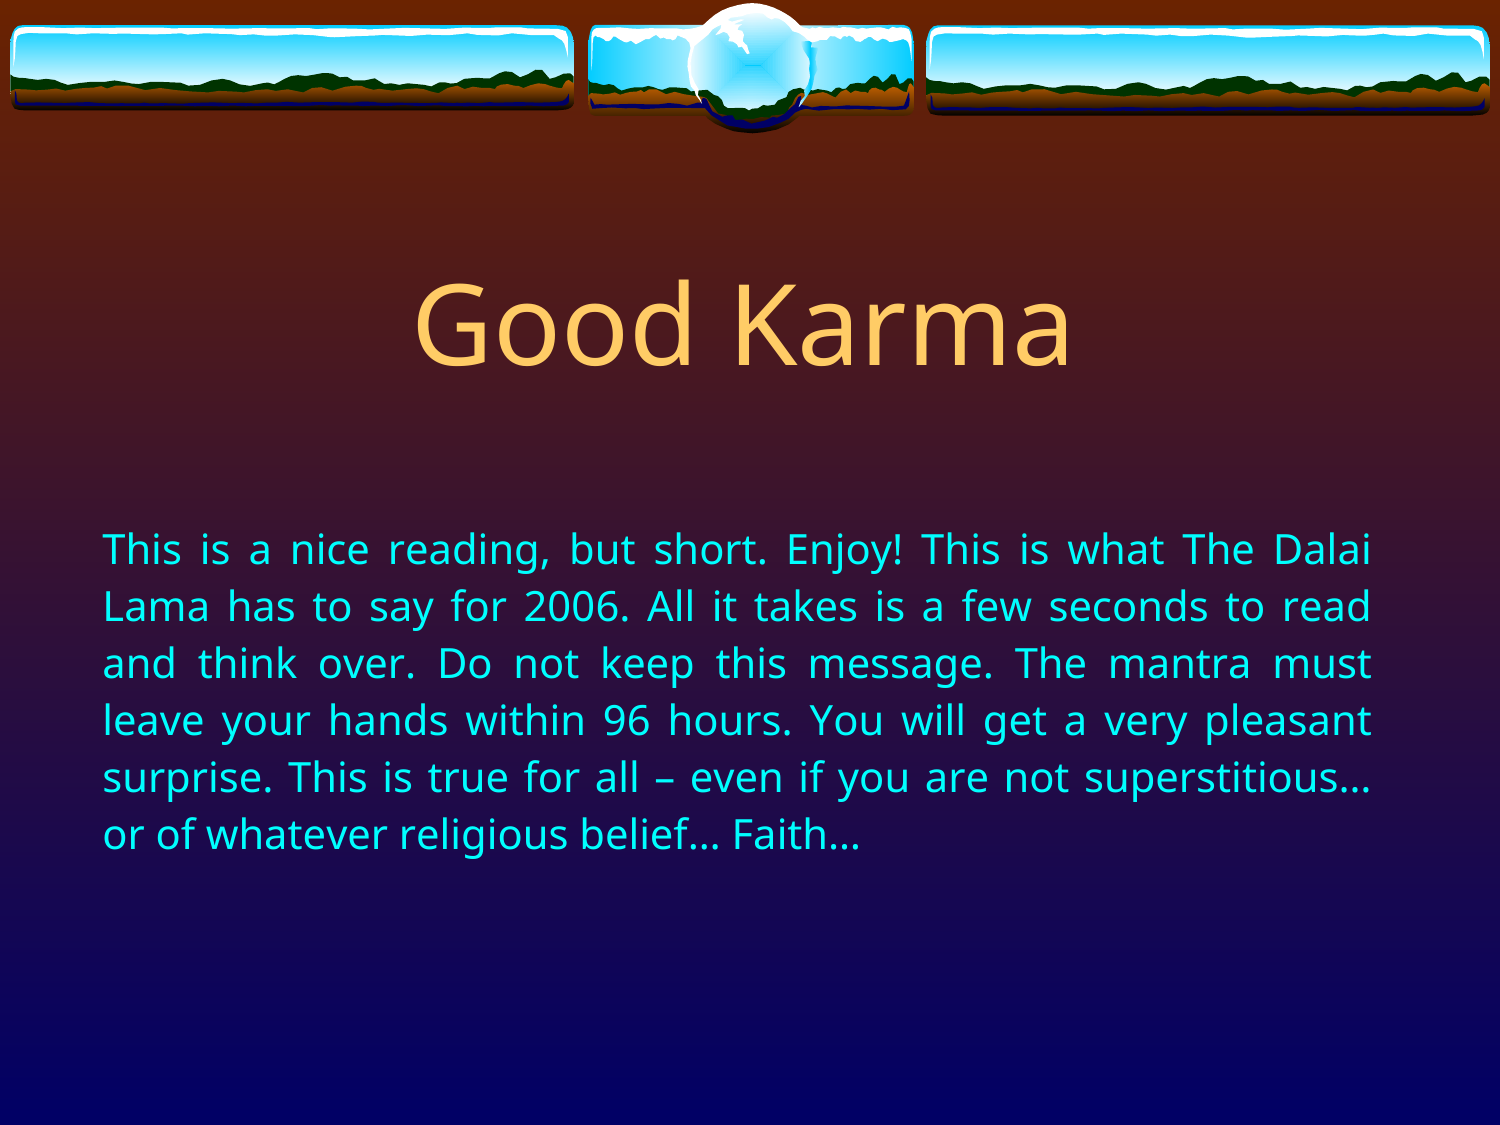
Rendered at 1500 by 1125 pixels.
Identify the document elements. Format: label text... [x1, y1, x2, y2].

text_box This is a nice reading, but short. Enjoy! This is what The Dalai Lama has to say for 2006. All it takes is a few seconds to read and think over. Do not keep this message. The mantra must leave your hands within 96 hours. You will get a very pleasant surprise. This is true for all – even if you are not superstitious… or of whatever religious belief… Faith… [87, 512, 1388, 870]
text_box Good Karma [249, 237, 1238, 407]
